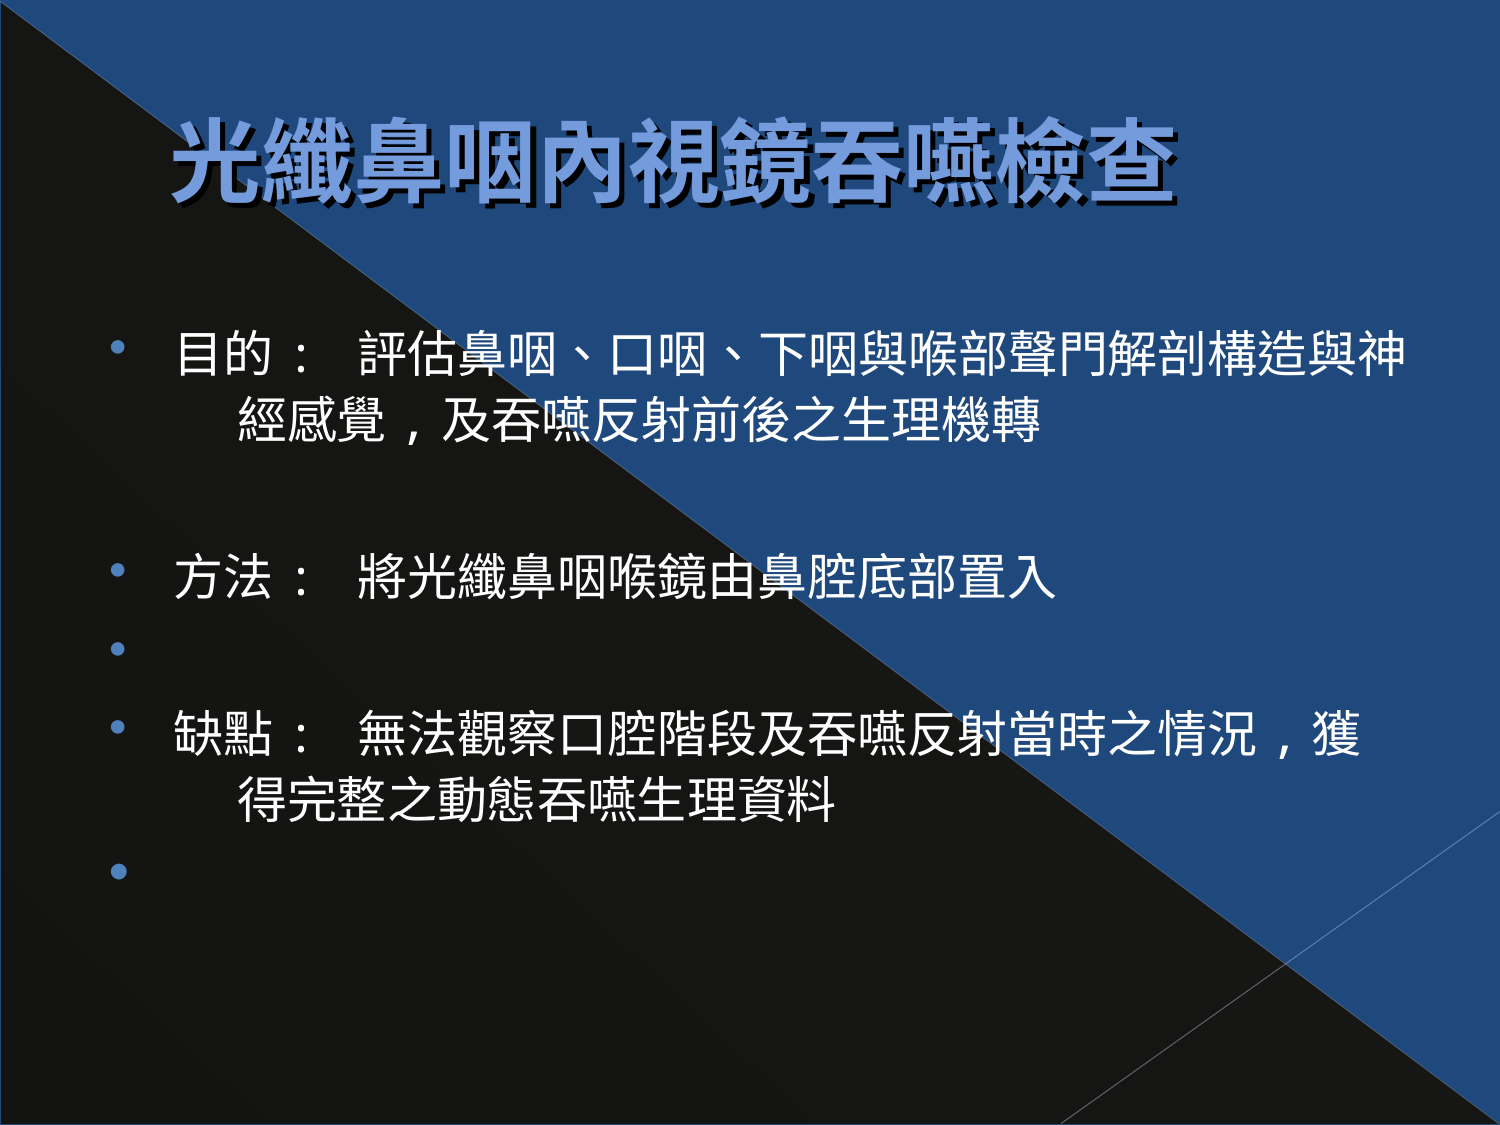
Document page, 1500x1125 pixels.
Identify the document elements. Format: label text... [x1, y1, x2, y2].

title 光纖鼻咽內視鏡吞嚥檢查 [75, 43, 1426, 274]
list 目的: 評估鼻咽、口咽、下咽與喉部聲門解剖構造與神經感覺,及吞嚥反射前後之生理機轉 方法: 將光纖鼻咽喉鏡由鼻腔底部置入 缺點: 無法觀察口腔階段及吞嚥反射當時之情況,獲得完整之動態吞嚥生理資料 [75, 308, 1426, 1059]
